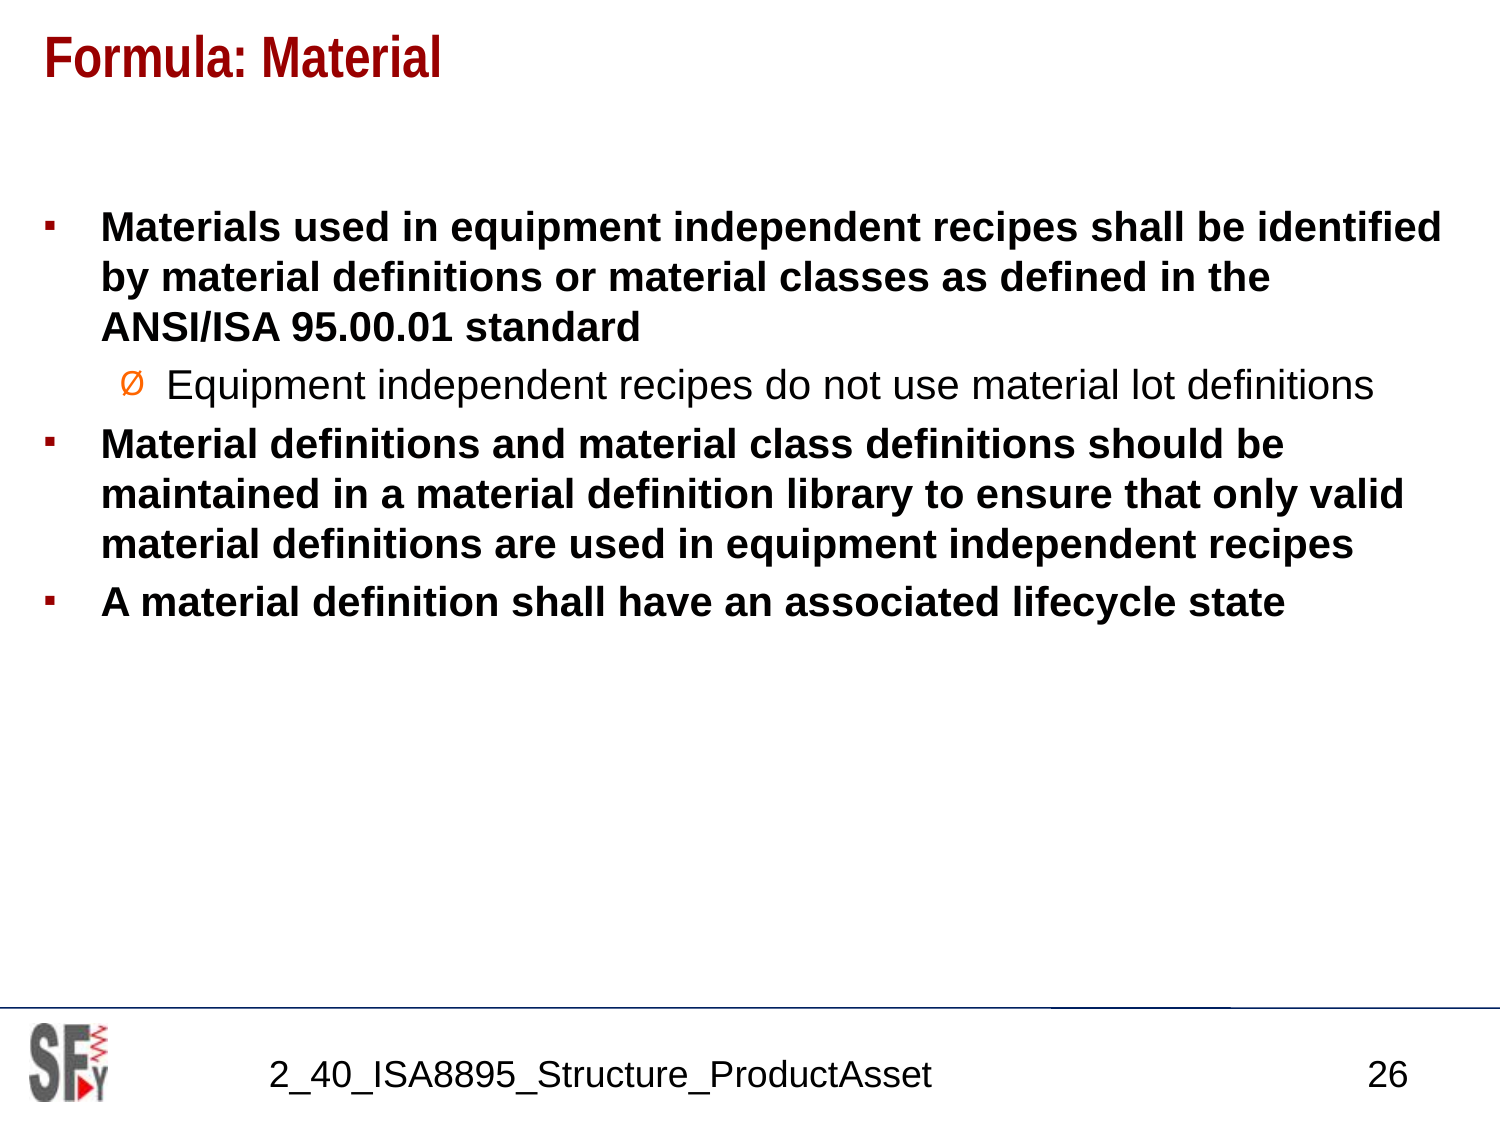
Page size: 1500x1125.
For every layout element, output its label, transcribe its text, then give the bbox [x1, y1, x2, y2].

slide_number <numéro> [1352, 1034, 1490, 1103]
list Materials used in equipment independent recipes shall be identified by material definitions or material classes as defined in the ANSI/ISA 95.00.01 standard Equipment independent recipes do not use material lot definitions Material definitions and material class definitions should be maintained in a material definition library to ensure that only valid material definitions are used in equipment independent recipes A material definition shall have an associated lifecycle state [29, 184, 1471, 988]
title Formula: Material [29, 12, 1471, 138]
footer 2_40_ISA8895_Structure_ProductAsset [253, 1034, 1336, 1103]
picture [29, 1023, 108, 1102]
